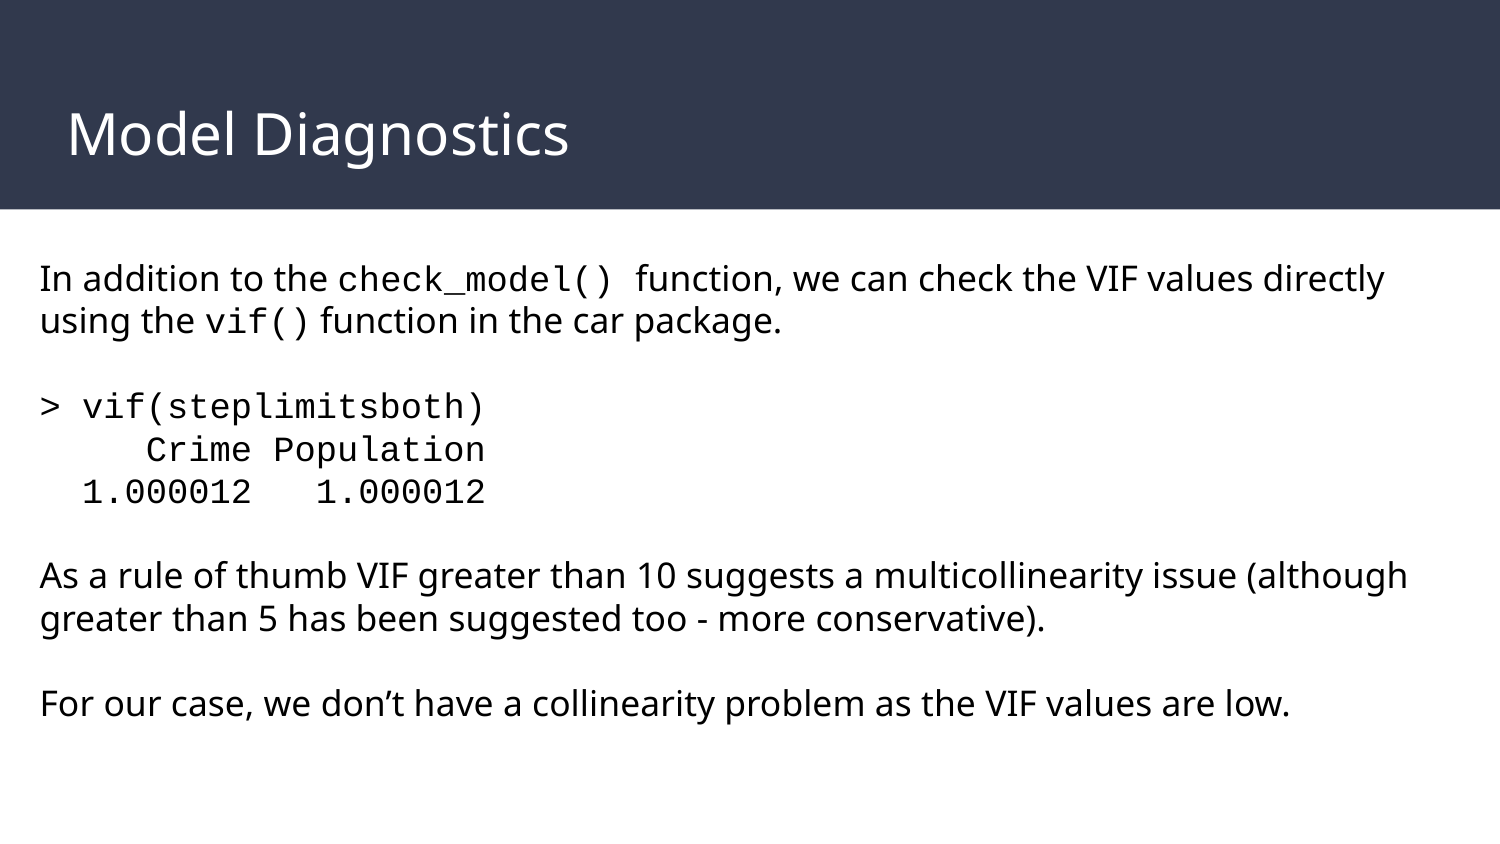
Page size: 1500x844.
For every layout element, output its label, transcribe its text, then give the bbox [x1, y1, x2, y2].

text_box In addition to the check_model() function, we can check the VIF values directly using the vif() function in the car package. > vif(steplimitsboth) Crime Population 1.000012 1.000012 As a rule of thumb VIF greater than 10 suggests a multicollinearity issue (although greater than 5 has been suggested too - more conservative). For our case, we don’t have a collinearity problem as the VIF values are low. [24, 240, 1473, 820]
title Model Diagnostics [51, 82, 1449, 185]
